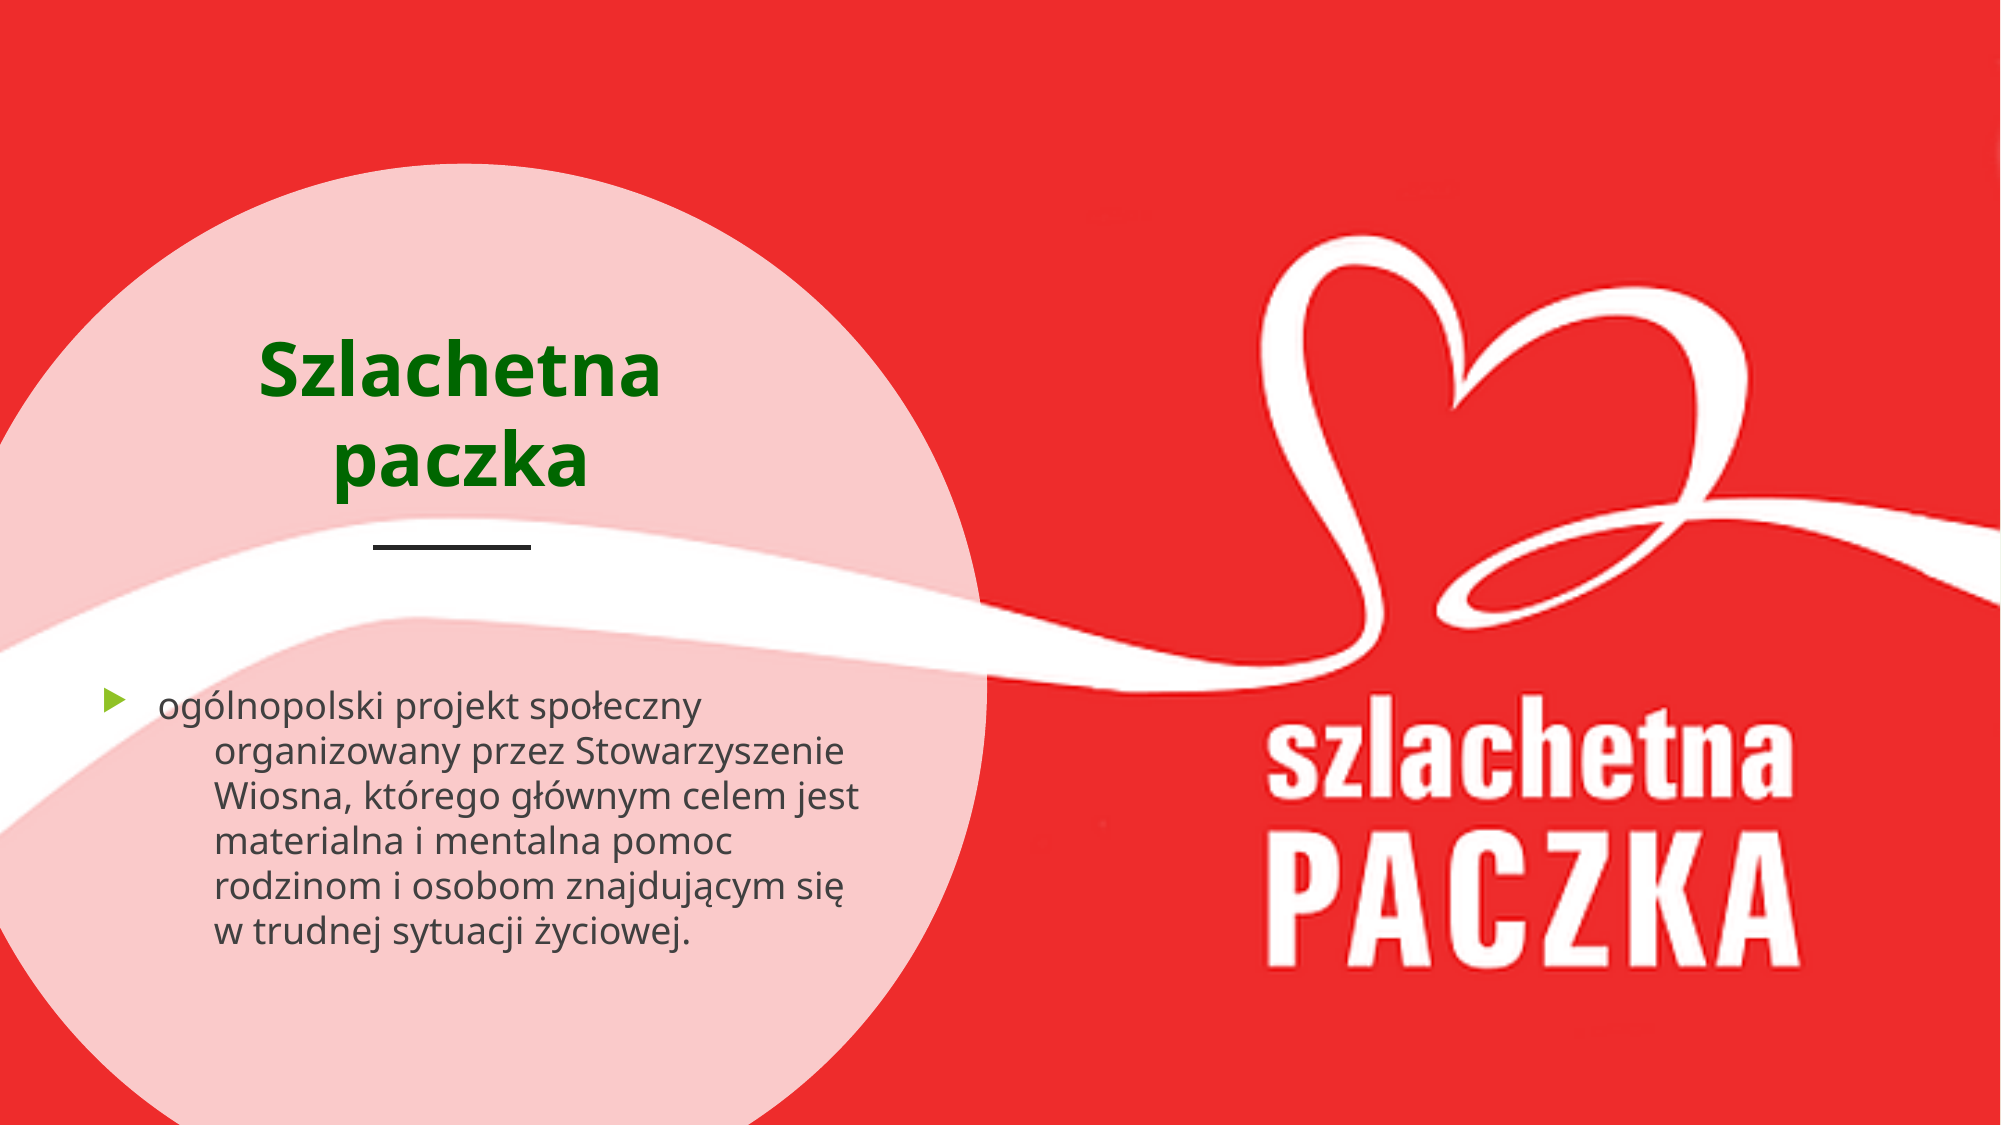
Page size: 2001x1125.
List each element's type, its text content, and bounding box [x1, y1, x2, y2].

text_box [112, 1073, 816, 1125]
list ogólnopolski projekt społeczny organizowany przez Stowarzyszenie Wiosna, którego głównym celem jest materialna i mentalna pomoc rodzinom i osobom znajdującym się w trudnej sytuacji życiowej. [86, 560, 898, 1073]
title Szlachetna paczka [116, 313, 807, 535]
text_box [0, 163, 988, 1048]
picture [0, 930, 178, 1125]
picture [0, 0, 2000, 1125]
